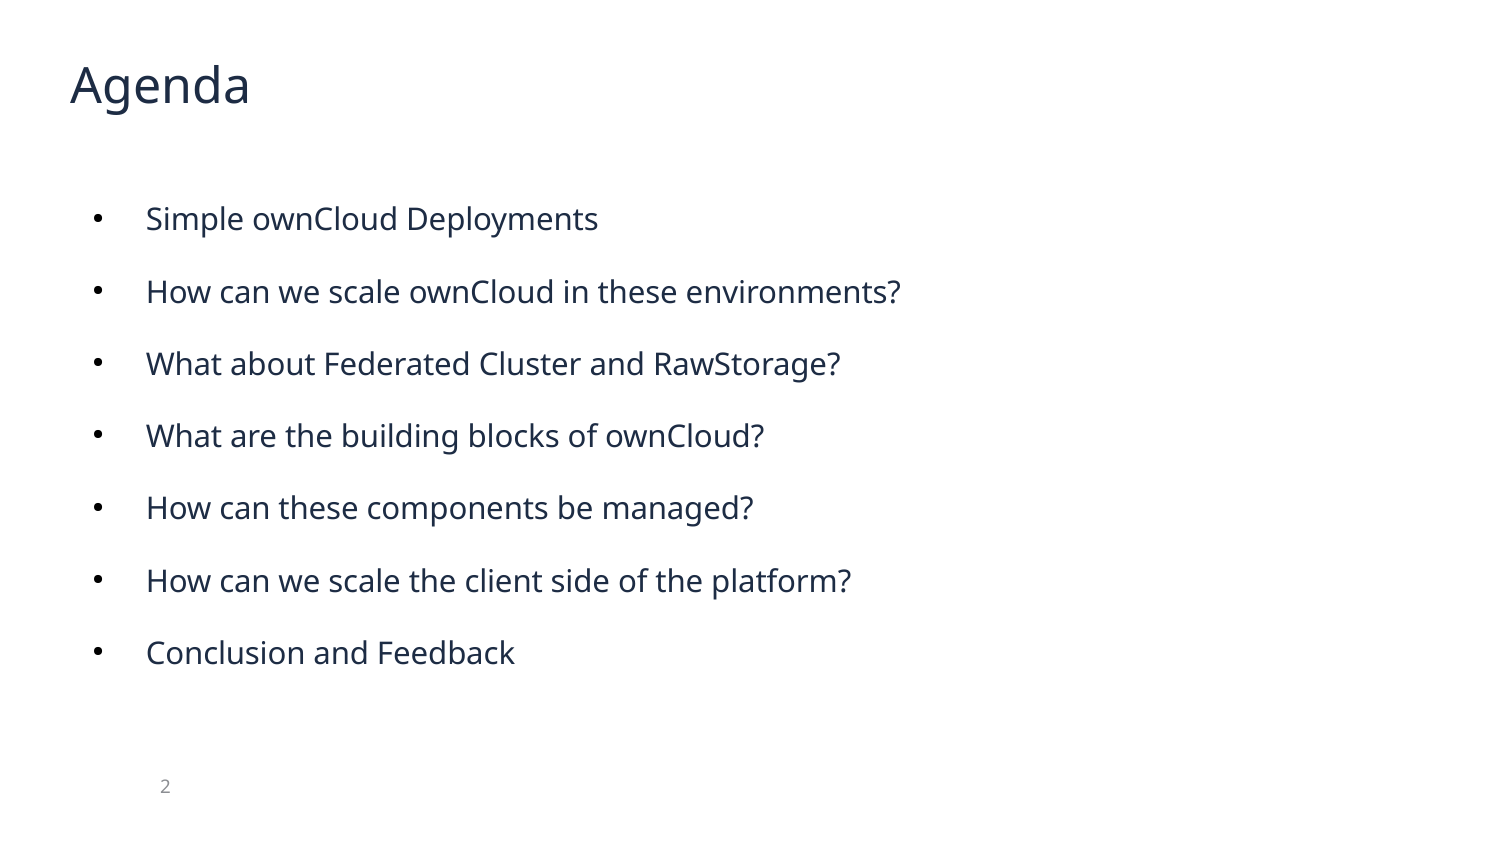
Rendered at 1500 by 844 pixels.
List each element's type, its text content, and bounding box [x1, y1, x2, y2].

title Agenda [70, 34, 1429, 135]
list Simple ownCloud Deployments How can we scale ownCloud in these environments? What about Federated Cluster and RawStorage? What are the building blocks of ownCloud? How can these components be managed? How can we scale the client side of the platform? Conclusion and Feedback [75, 197, 1425, 687]
